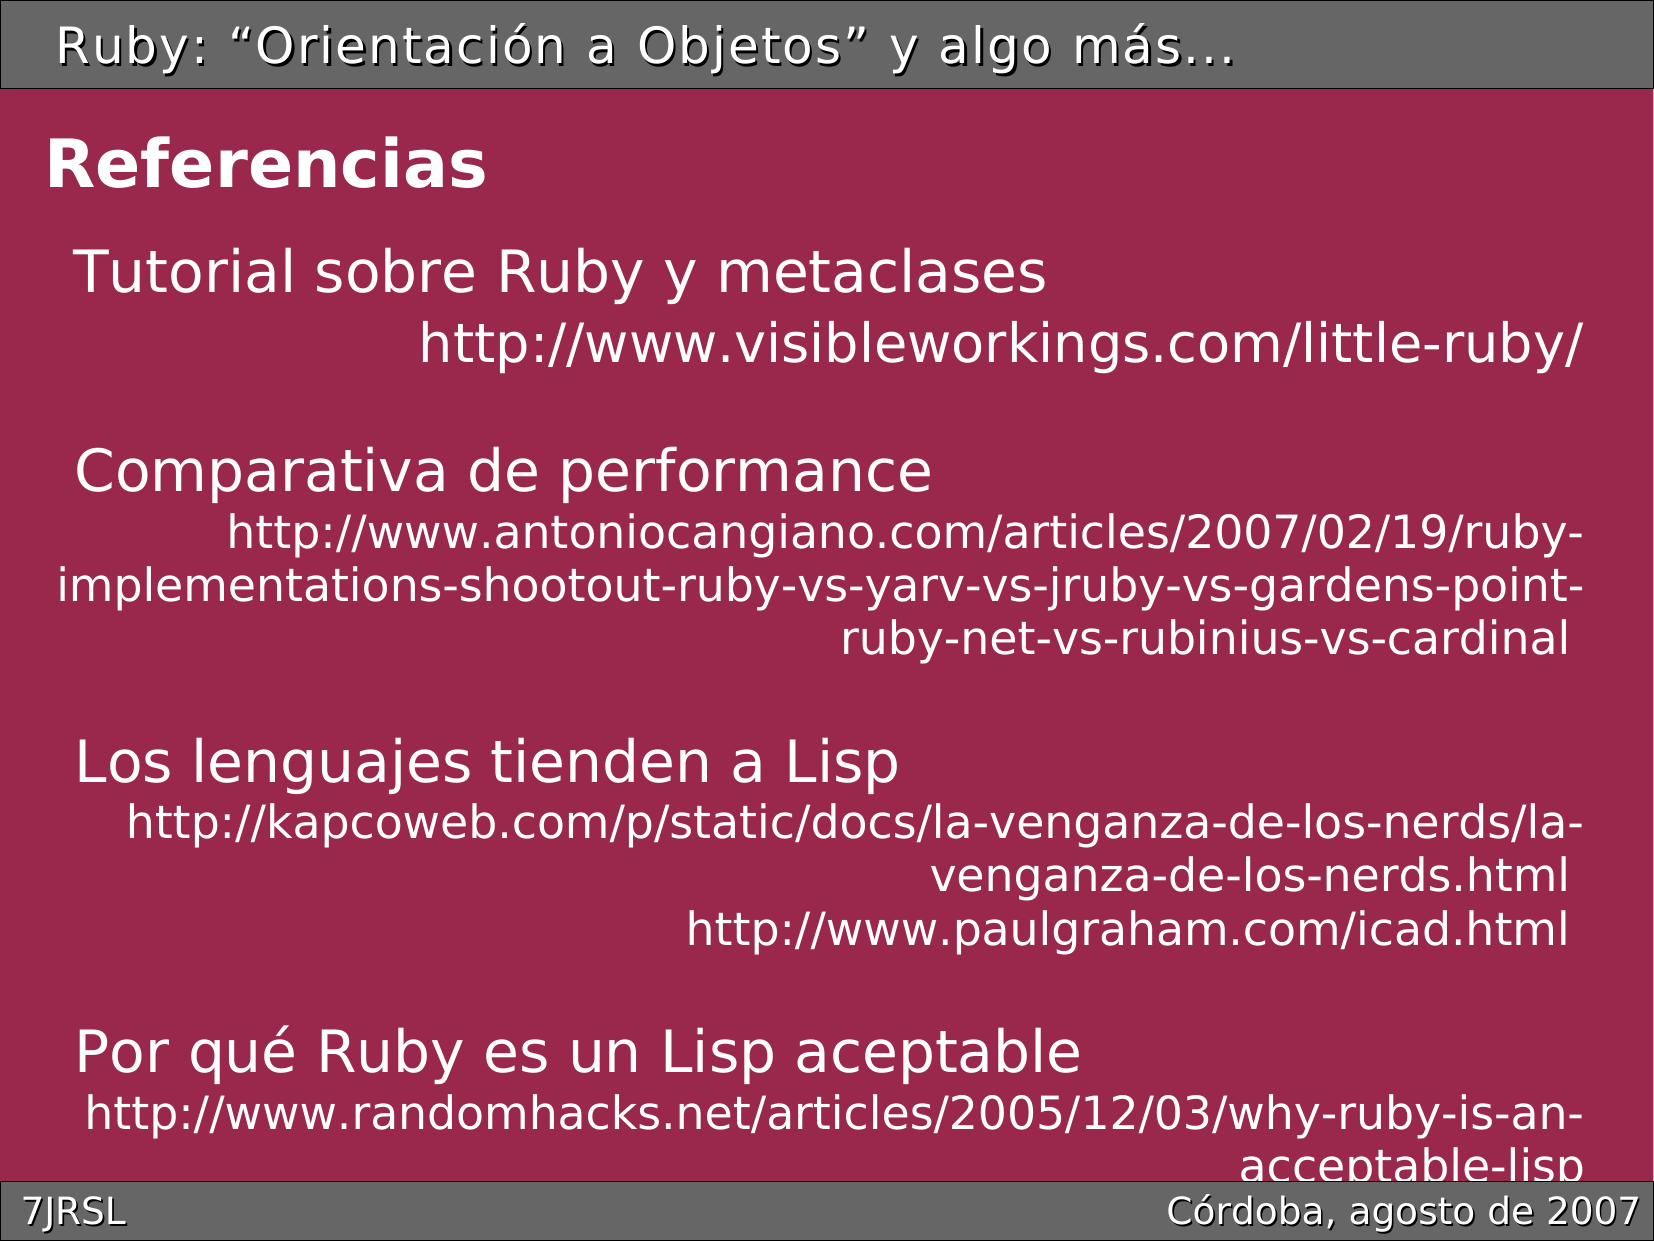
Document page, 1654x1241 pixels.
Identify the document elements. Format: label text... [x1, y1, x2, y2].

text_box [0, 0, 1654, 89]
text_box Córdoba, agosto de 2007 [1151, 1182, 1654, 1241]
text_box Tutorial sobre Ruby y metaclases http://www.visibleworkings.com/little-ruby/ Comparativa de performance http://www.antoniocangiano.com/articles/2007/02/19/ruby-implementations-shootout-ruby-vs-yarv-vs-jruby-vs-gardens-point-ruby-net-vs-rubinius-vs-cardinal Los lenguajes tienden a Lisp http://kapcoweb.com/p/static/docs/la-venganza-de-los-nerds/la-venganza-de-los-nerds.html http://www.paulgraham.com/icad.html Por qué Ruby es un Lisp aceptable http://www.randomhacks.net/articles/2005/12/03/why-ruby-is-an-acceptable-lisp [41, 213, 1636, 1180]
text_box 7JRSL [5, 1182, 178, 1241]
text_box Ruby: “Orientación a Objetos” y algo más... [40, 9, 1565, 89]
text_box Referencias [29, 118, 1625, 211]
text_box [0, 1181, 1654, 1241]
